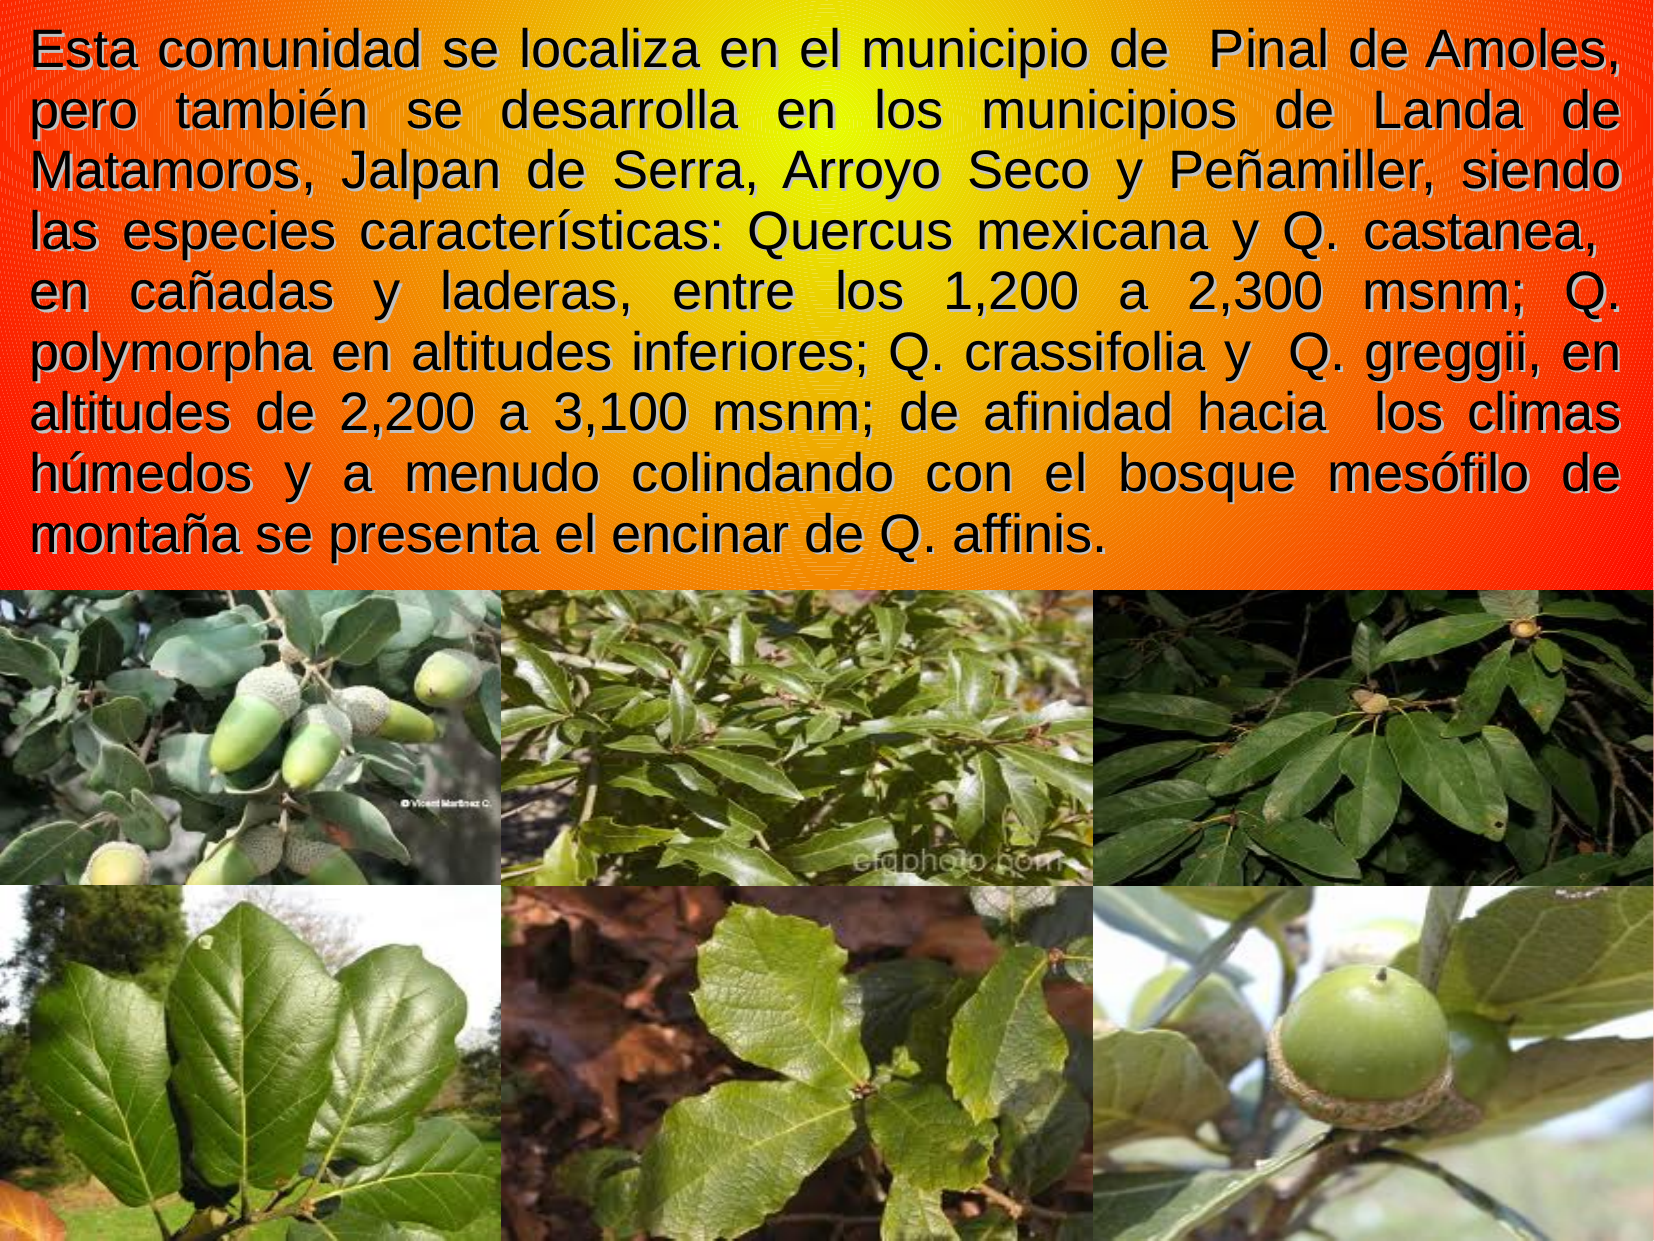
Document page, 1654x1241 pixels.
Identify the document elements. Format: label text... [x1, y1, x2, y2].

picture [0, 590, 1654, 1241]
subtitle Esta comunidad se localiza en el municipio de Pinal de Amoles, pero también se desarrolla en los municipios de Landa de Matamoros, Jalpan de Serra, Arroyo Seco y Peñamiller, siendo las especies características: Quercus mexicana y Q. castanea, en cañadas y laderas, entre los 1,200 a 2,300 msnm; Q. polymorpha en altitudes inferiores; Q. crassifolia y Q. greggii, en altitudes de 2,200 a 3,100 msnm; de afinidad hacia los climas húmedos y a menudo colindando con el bosque mesófilo de montaña se presenta el encinar de Q. affinis. [29, 0, 1625, 590]
